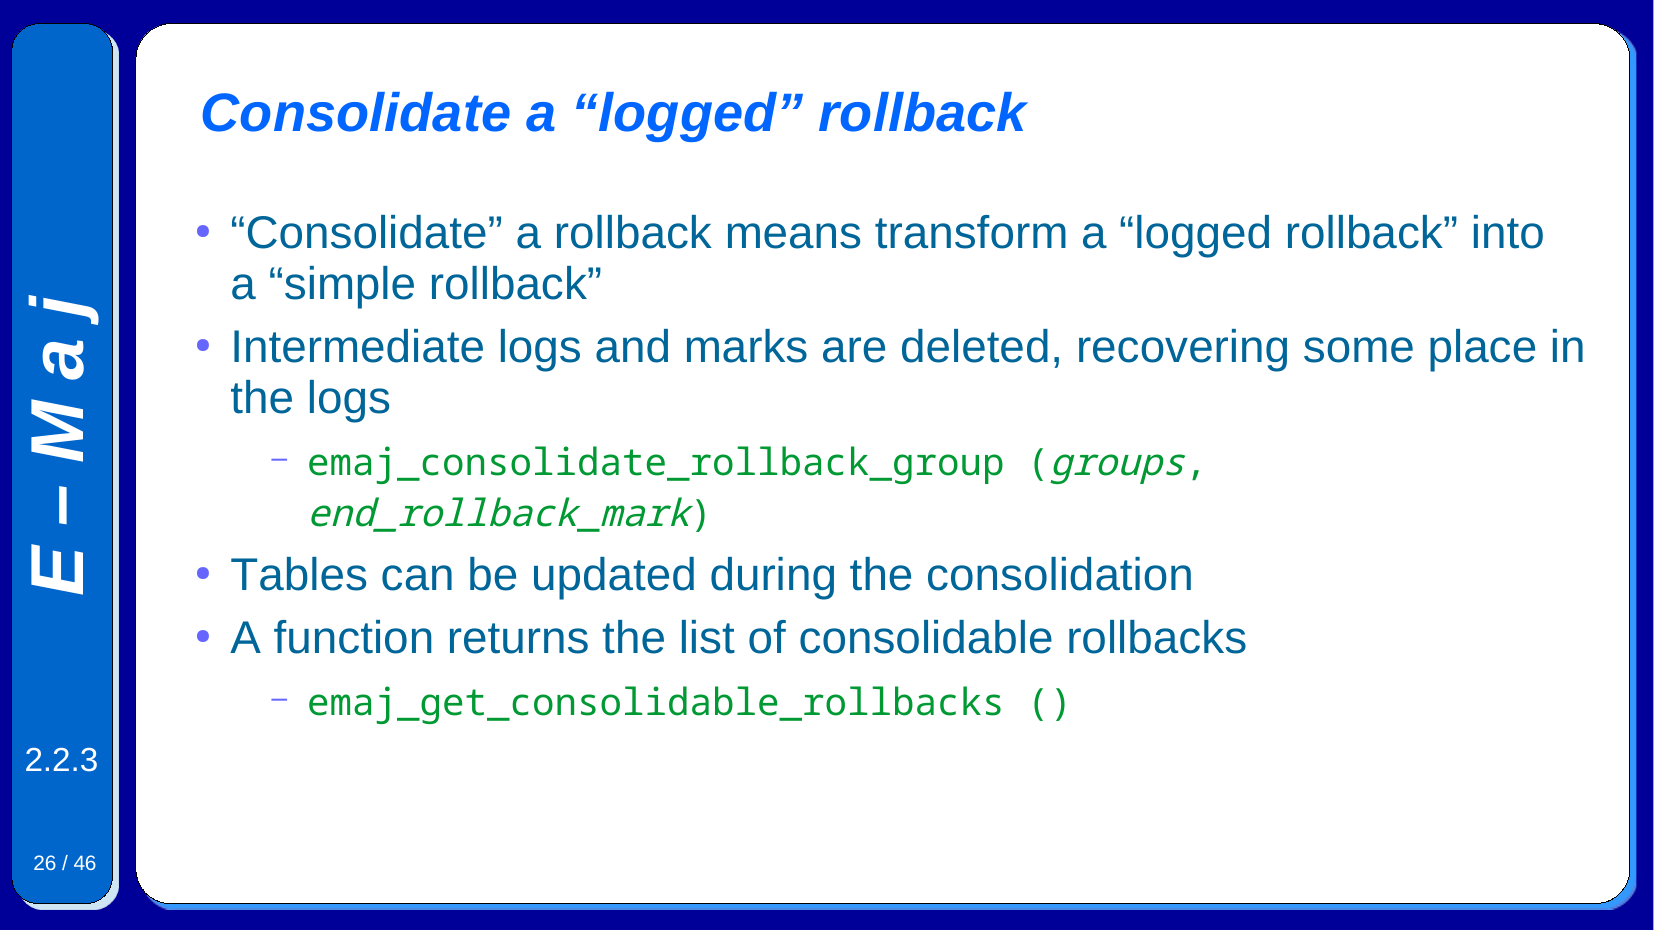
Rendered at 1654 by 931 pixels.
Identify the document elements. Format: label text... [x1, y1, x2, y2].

title Consolidate a “logged” rollback [200, 34, 1575, 191]
list “Consolidate” a rollback means transform a “logged rollback” into a “simple rollback” Intermediate logs and marks are deleted, recovering some place in the logs emaj_consolidate_rollback_group (groups, end_rollback_mark) Tables can be updated during the consolidation A function returns the list of consolidable rollbacks emaj_get_consolidable_rollbacks () [177, 206, 1587, 827]
